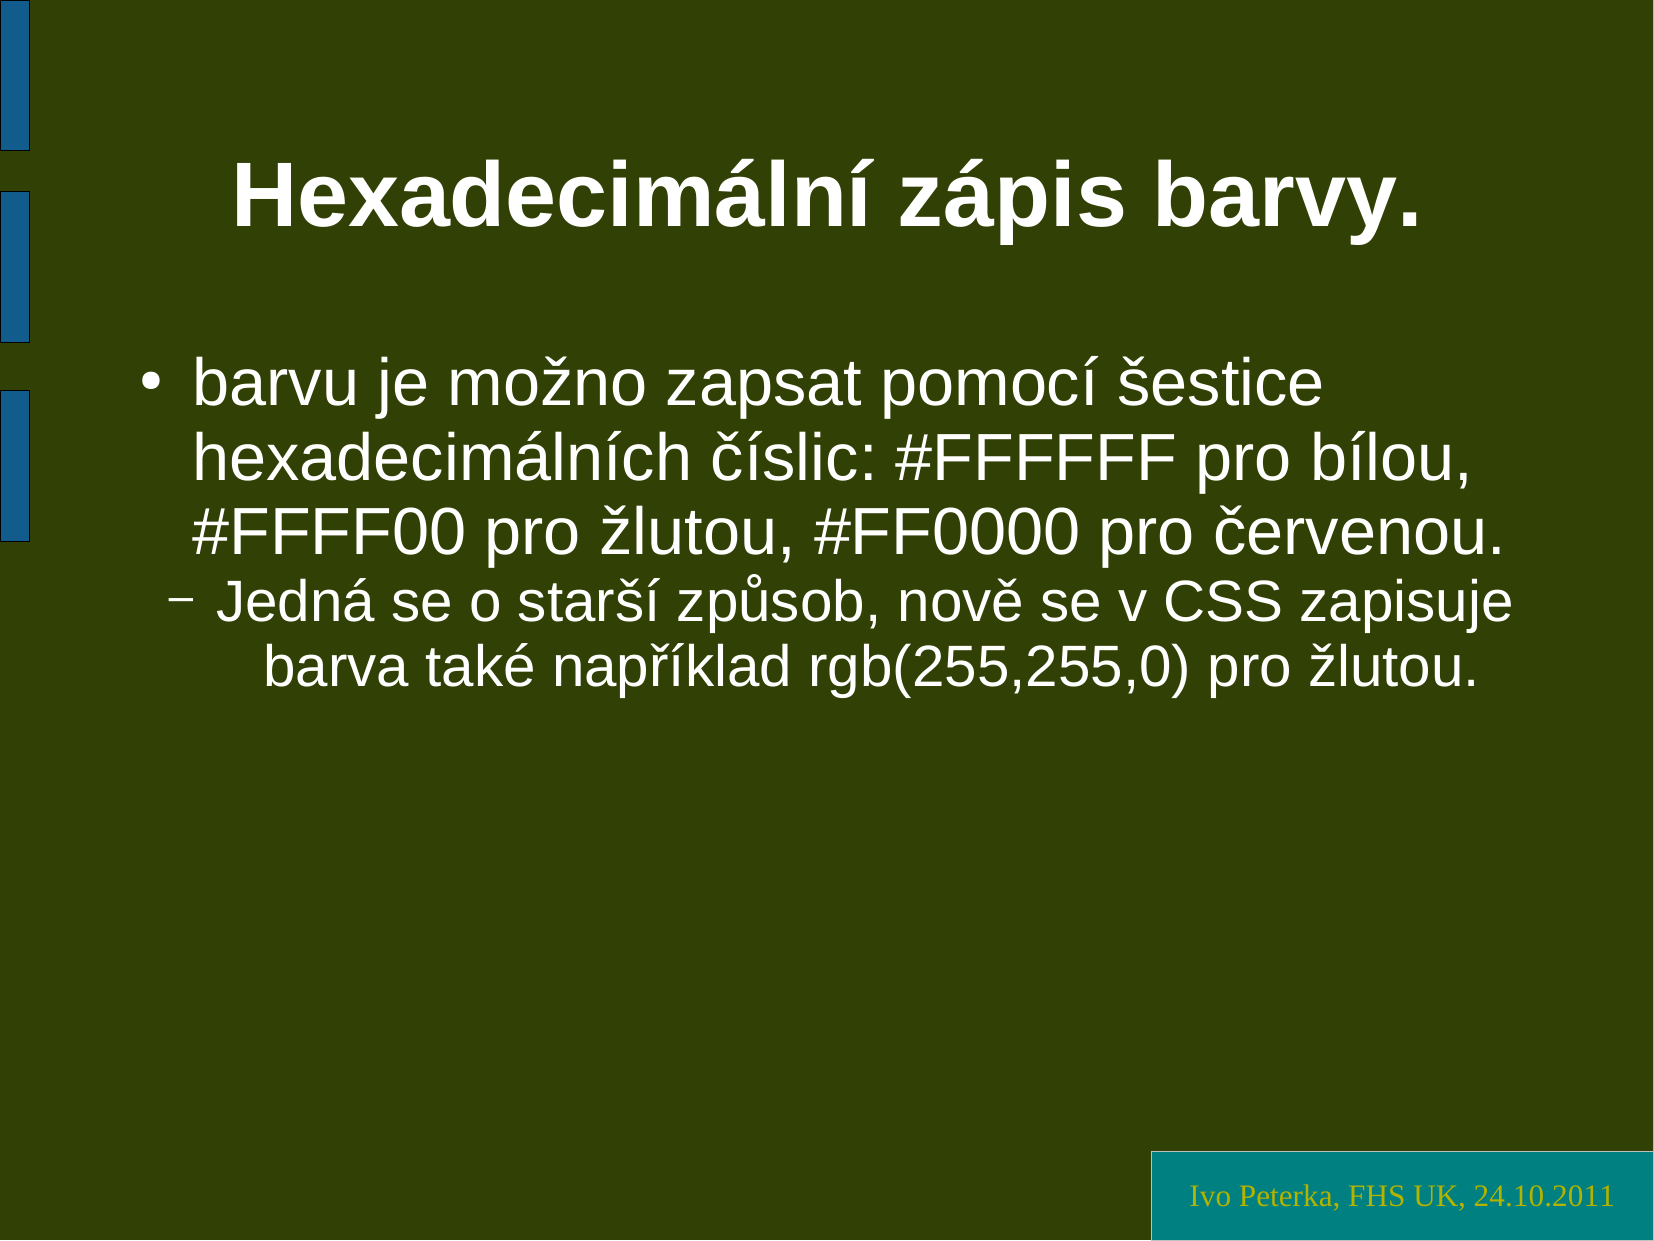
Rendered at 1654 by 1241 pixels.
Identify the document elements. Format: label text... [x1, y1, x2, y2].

list barvu je možno zapsat pomocí šestice hexadecimálních číslic: #FFFFFF pro bílou, #FFFF00 pro žlutou, #FF0000 pro červenou. Jedná se o starší způsob, nově se v CSS zapisuje barva také například rgb(255,255,0) pro žlutou. [121, 344, 1534, 1112]
title Hexadecimální zápis barvy. [121, 98, 1534, 291]
